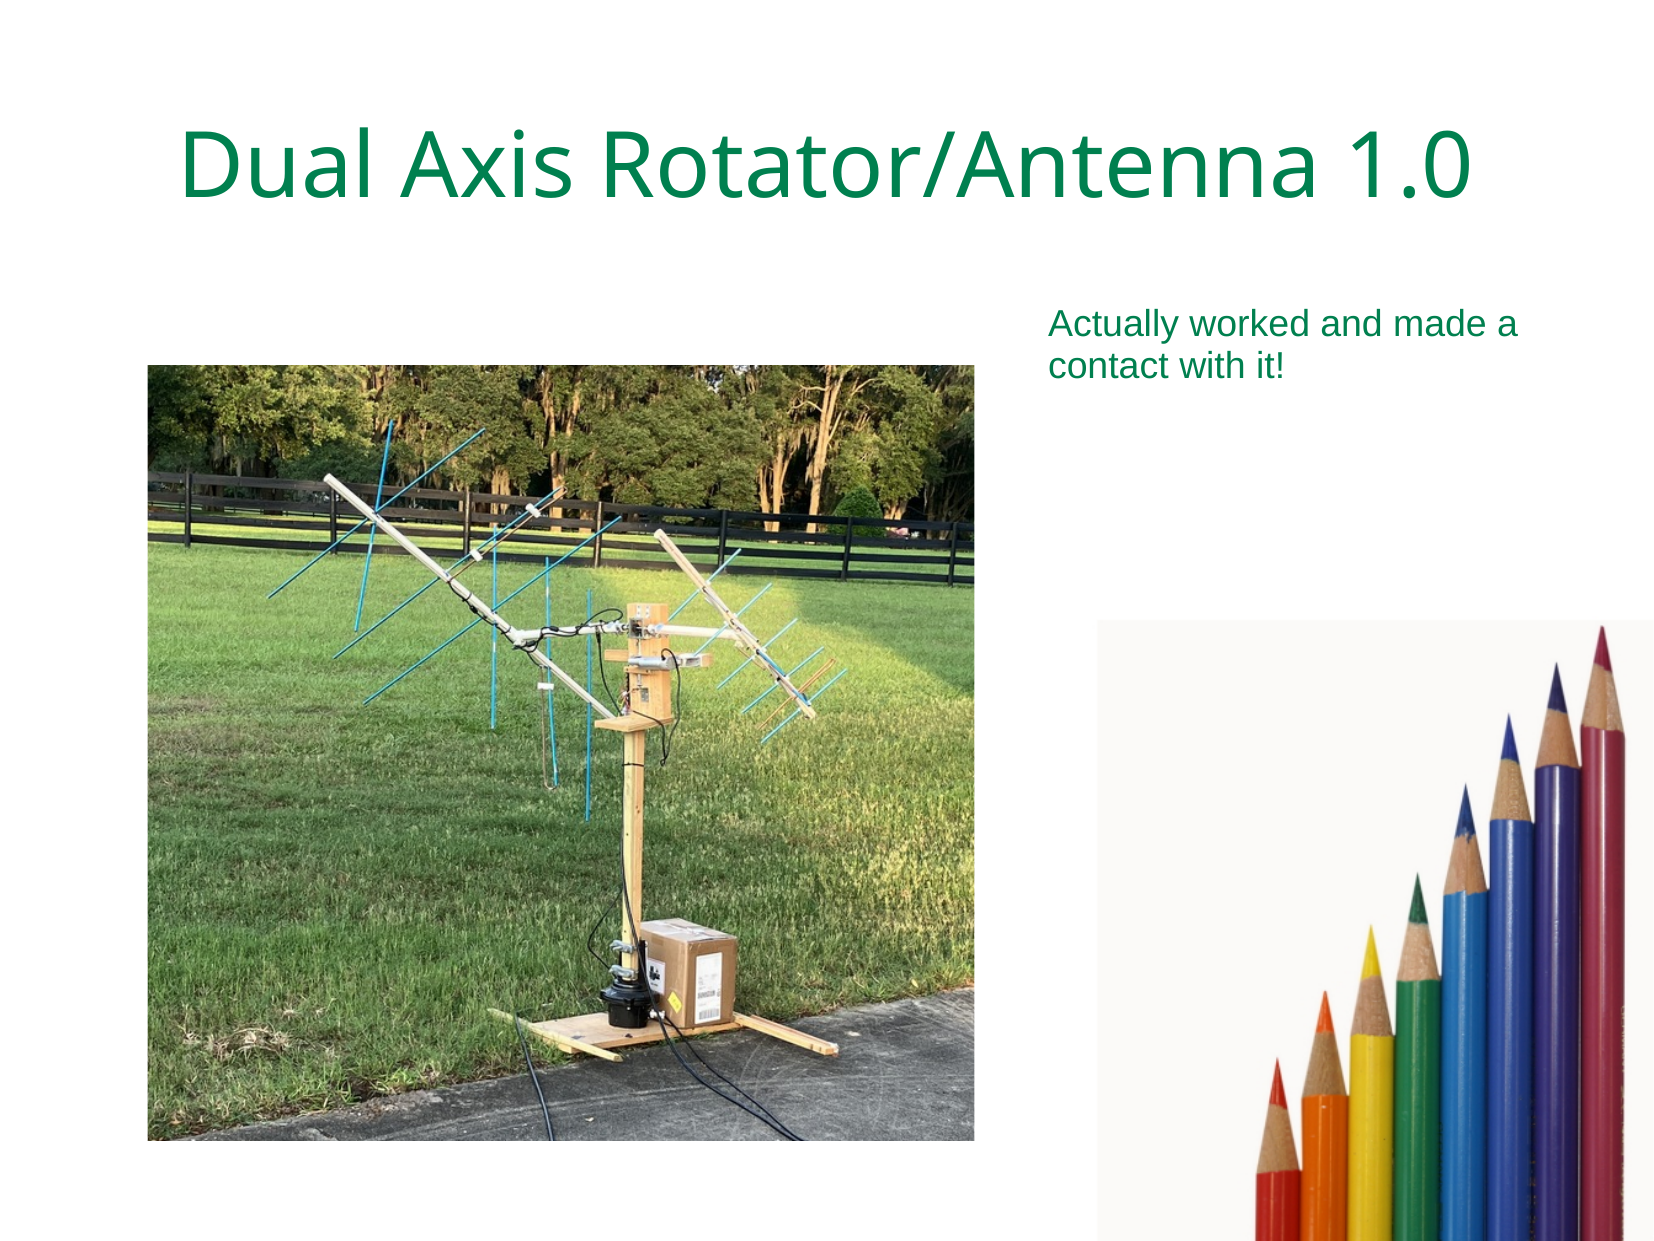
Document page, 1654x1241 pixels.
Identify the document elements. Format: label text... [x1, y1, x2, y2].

title Dual Axis Rotator/Antenna 1.0 [147, 59, 1506, 266]
text_box Actually worked and made a contact with it! [1033, 295, 1625, 395]
picture [0, 0, 1654, 1241]
